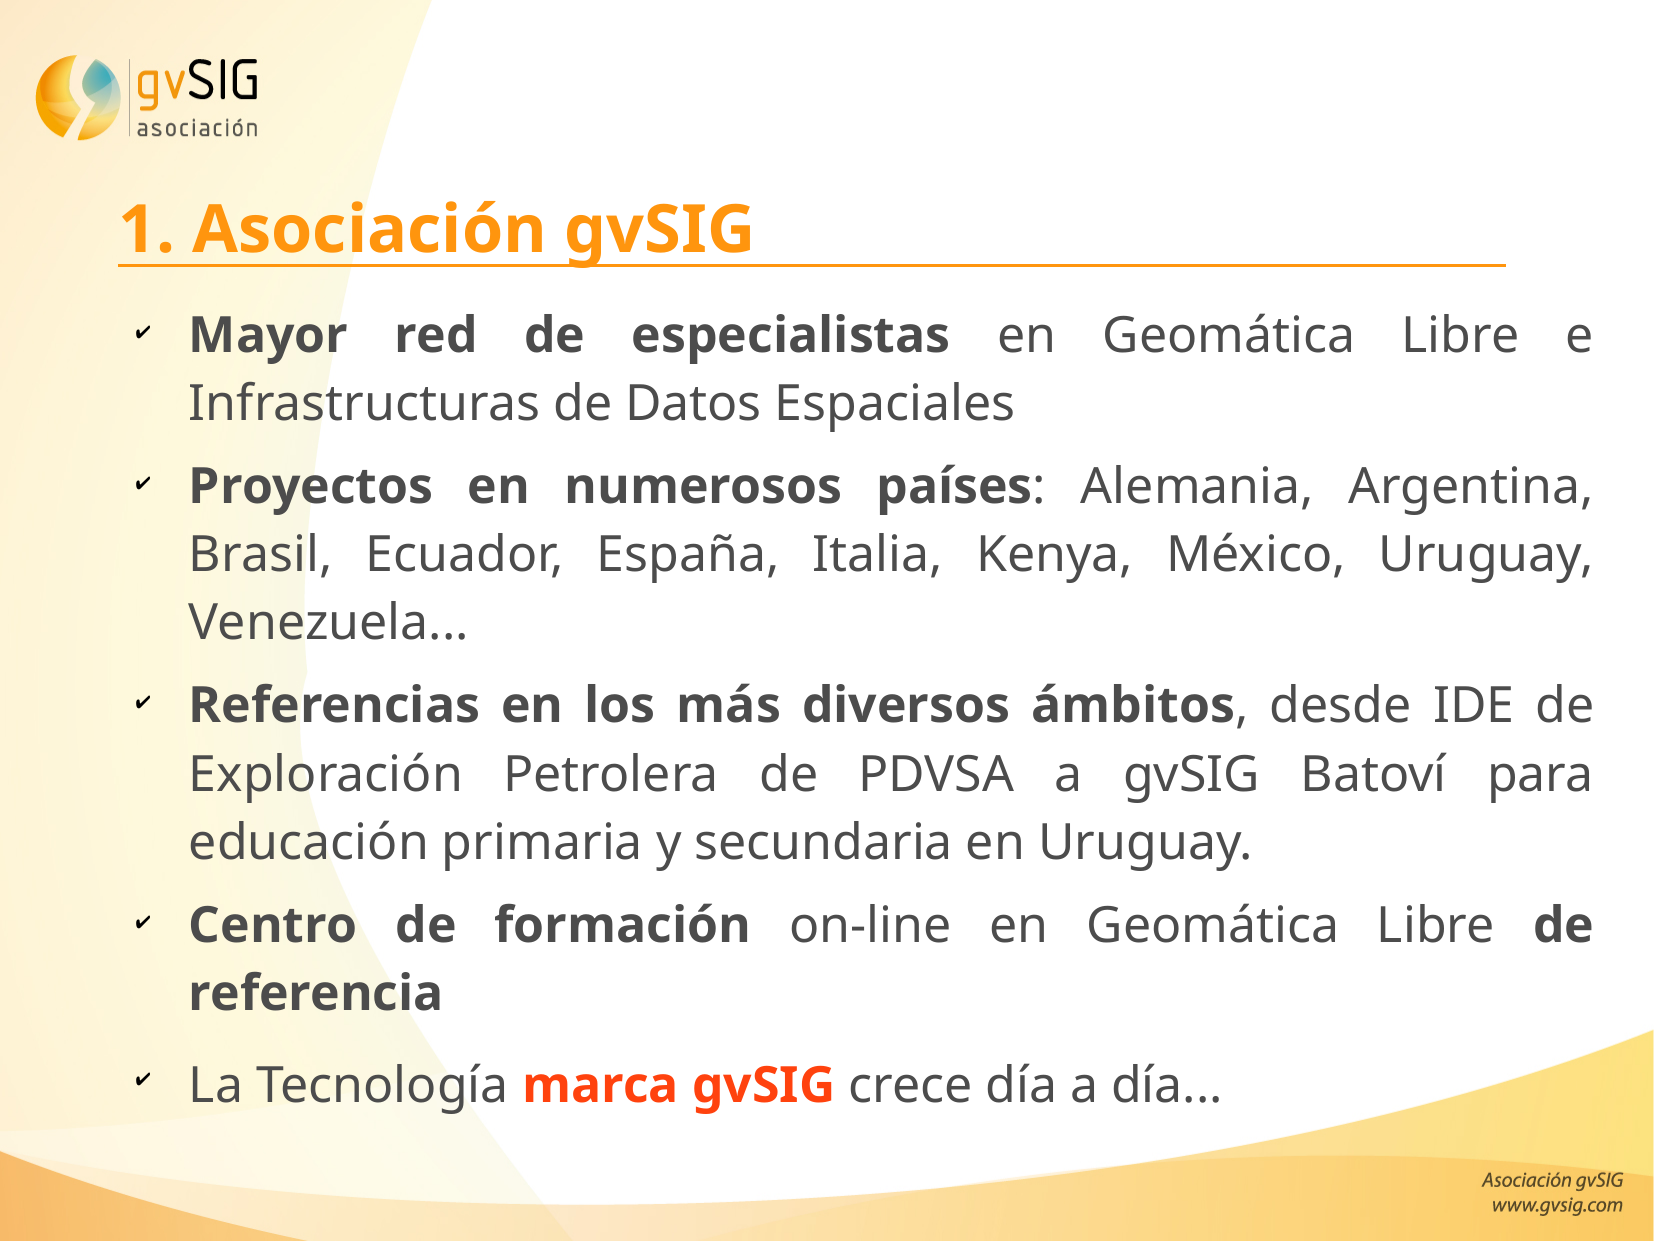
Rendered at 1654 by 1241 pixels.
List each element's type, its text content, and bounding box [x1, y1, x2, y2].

picture [0, 0, 1654, 1241]
title 1. Asociación gvSIG [118, 177, 1607, 276]
list Mayor red de especialistas en Geomática Libre e Infrastructuras de Datos Espaciales Proyectos en numerosos países: Alemania, Argentina, Brasil, Ecuador, España, Italia, Kenya, México, Uruguay, Venezuela... Referencias en los más diversos ámbitos, desde IDE de Exploración Petrolera de PDVSA a gvSIG Batoví para educación primaria y secundaria en Uruguay. Centro de formación on-line en Geomática Libre de referencia La Tecnología marca gvSIG crece día a día... [118, 298, 1595, 1143]
